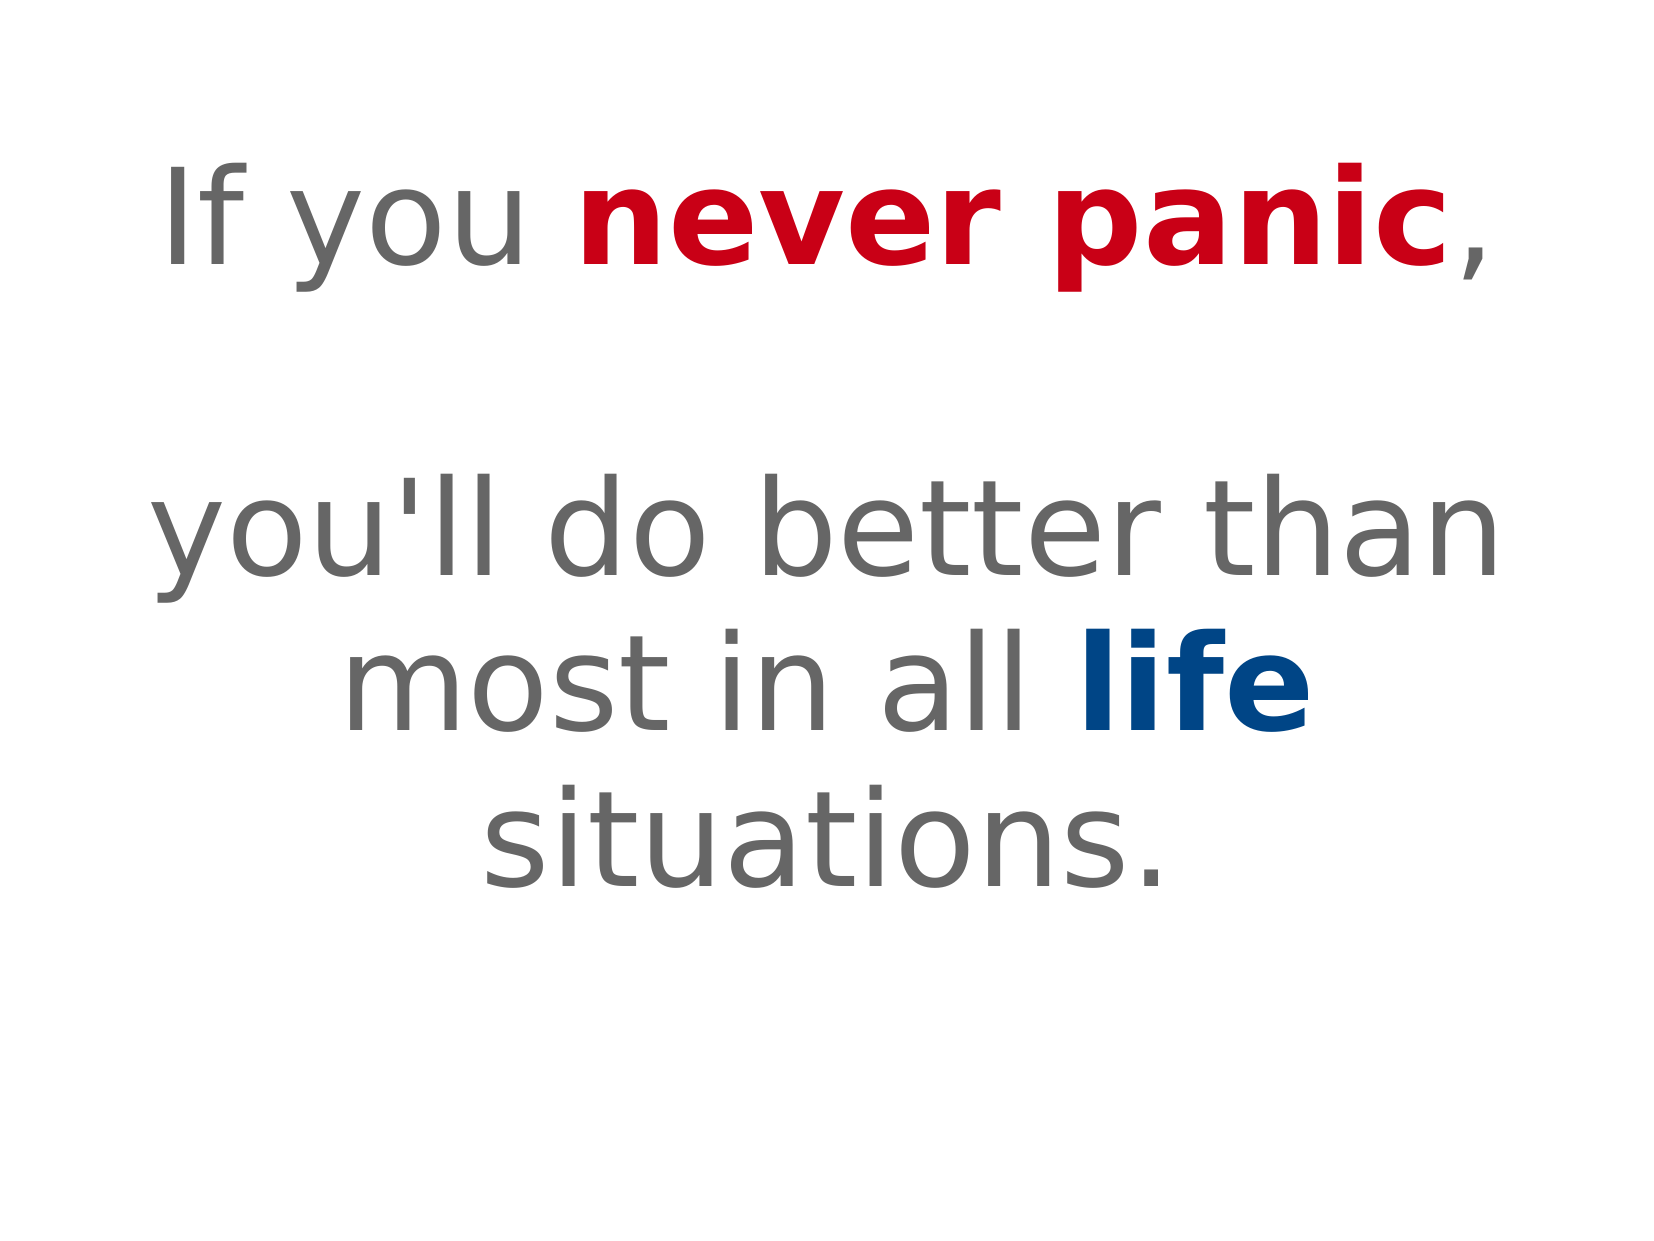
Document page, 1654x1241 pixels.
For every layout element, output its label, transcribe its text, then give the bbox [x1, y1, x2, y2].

subtitle If you never panic, you'll do better than most in all life situations. [82, 56, 1571, 1102]
